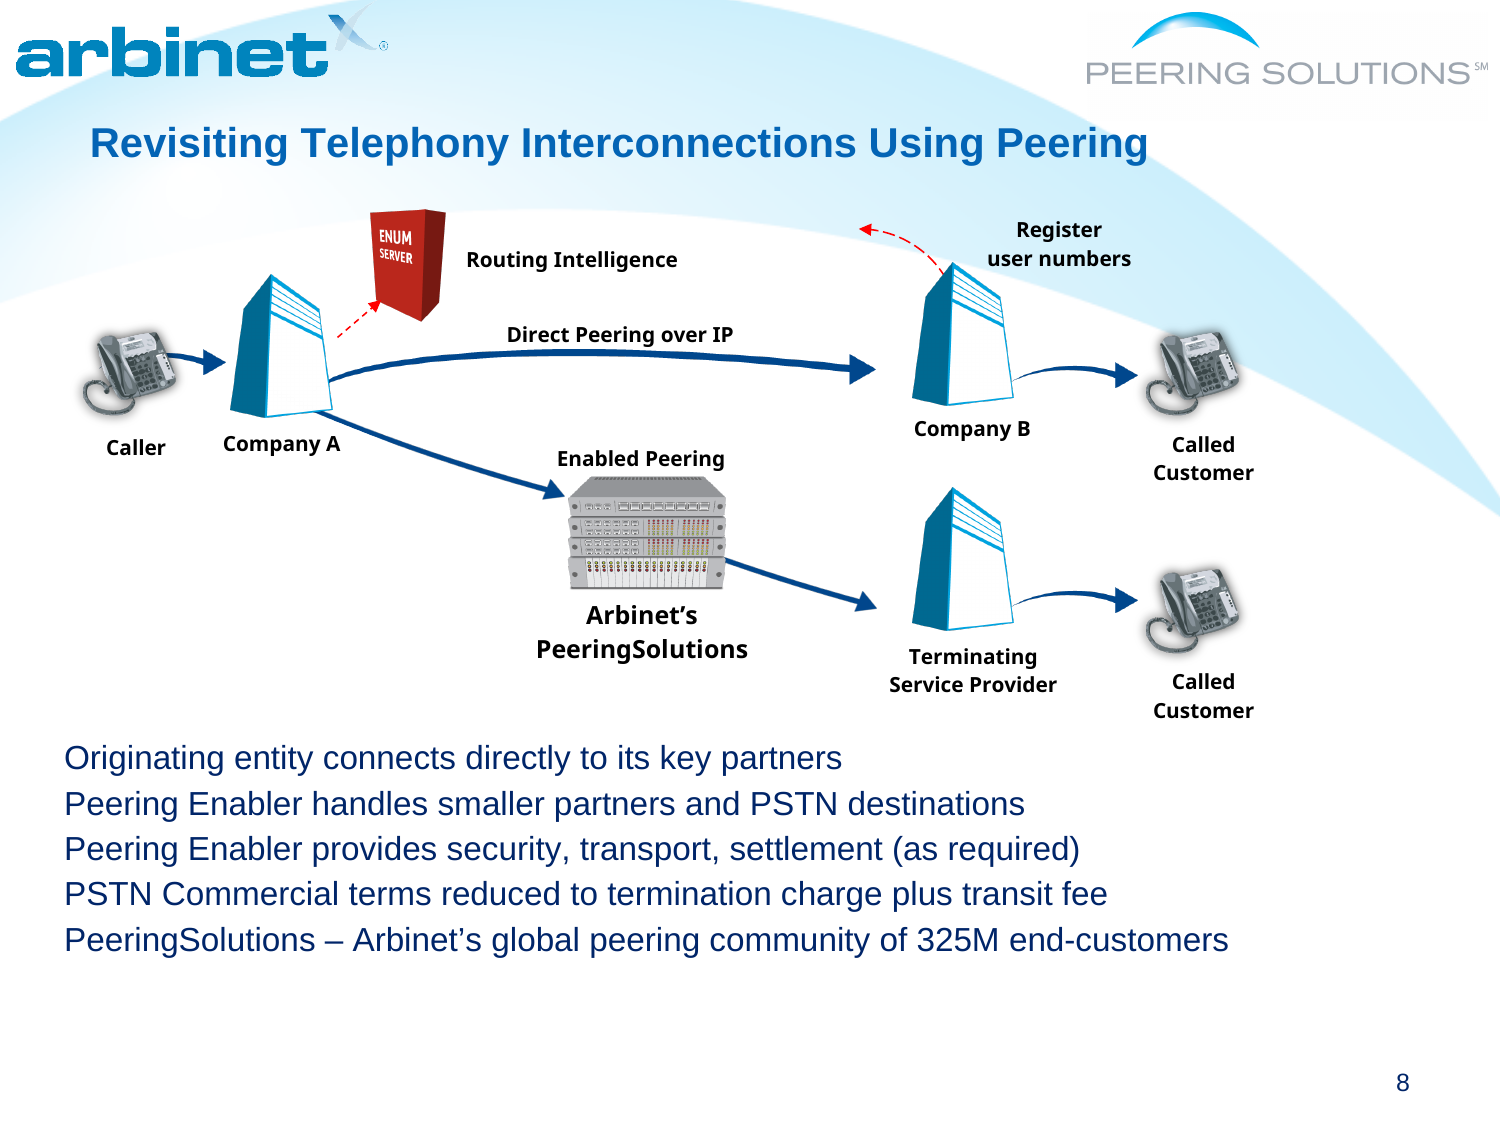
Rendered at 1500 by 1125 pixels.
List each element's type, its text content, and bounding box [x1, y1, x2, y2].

text_box Arbinet’s PeeringSolutions [520, 590, 764, 674]
text_box Register user numbers [972, 207, 1147, 281]
text_box Called Customer [1138, 659, 1270, 732]
title Revisiting Telephony Interconnections Using Peering [74, 112, 1401, 178]
picture [0, 0, 1500, 1125]
text_box Direct Peering over IP [491, 312, 749, 357]
text_box Company A [208, 421, 356, 466]
text_box Enabled Peering [541, 436, 741, 481]
text_box Called Customer [1138, 422, 1270, 495]
text_box Caller [91, 428, 182, 469]
text_box Terminating Service Provider [874, 634, 1073, 707]
text_box Routing Intelligence [451, 237, 693, 282]
text_box Originating entity connects directly to its key partners Peering Enabler handles smaller partners and PSTN destinations Peering Enabler provides security, transport, settlement (as required) PSTN Commercial terms reduced to termination charge plus transit fee PeeringSolutions – Arbinet’s global peering community of 325M end-customers [49, 732, 1404, 1020]
text_box Company B [898, 406, 1046, 451]
